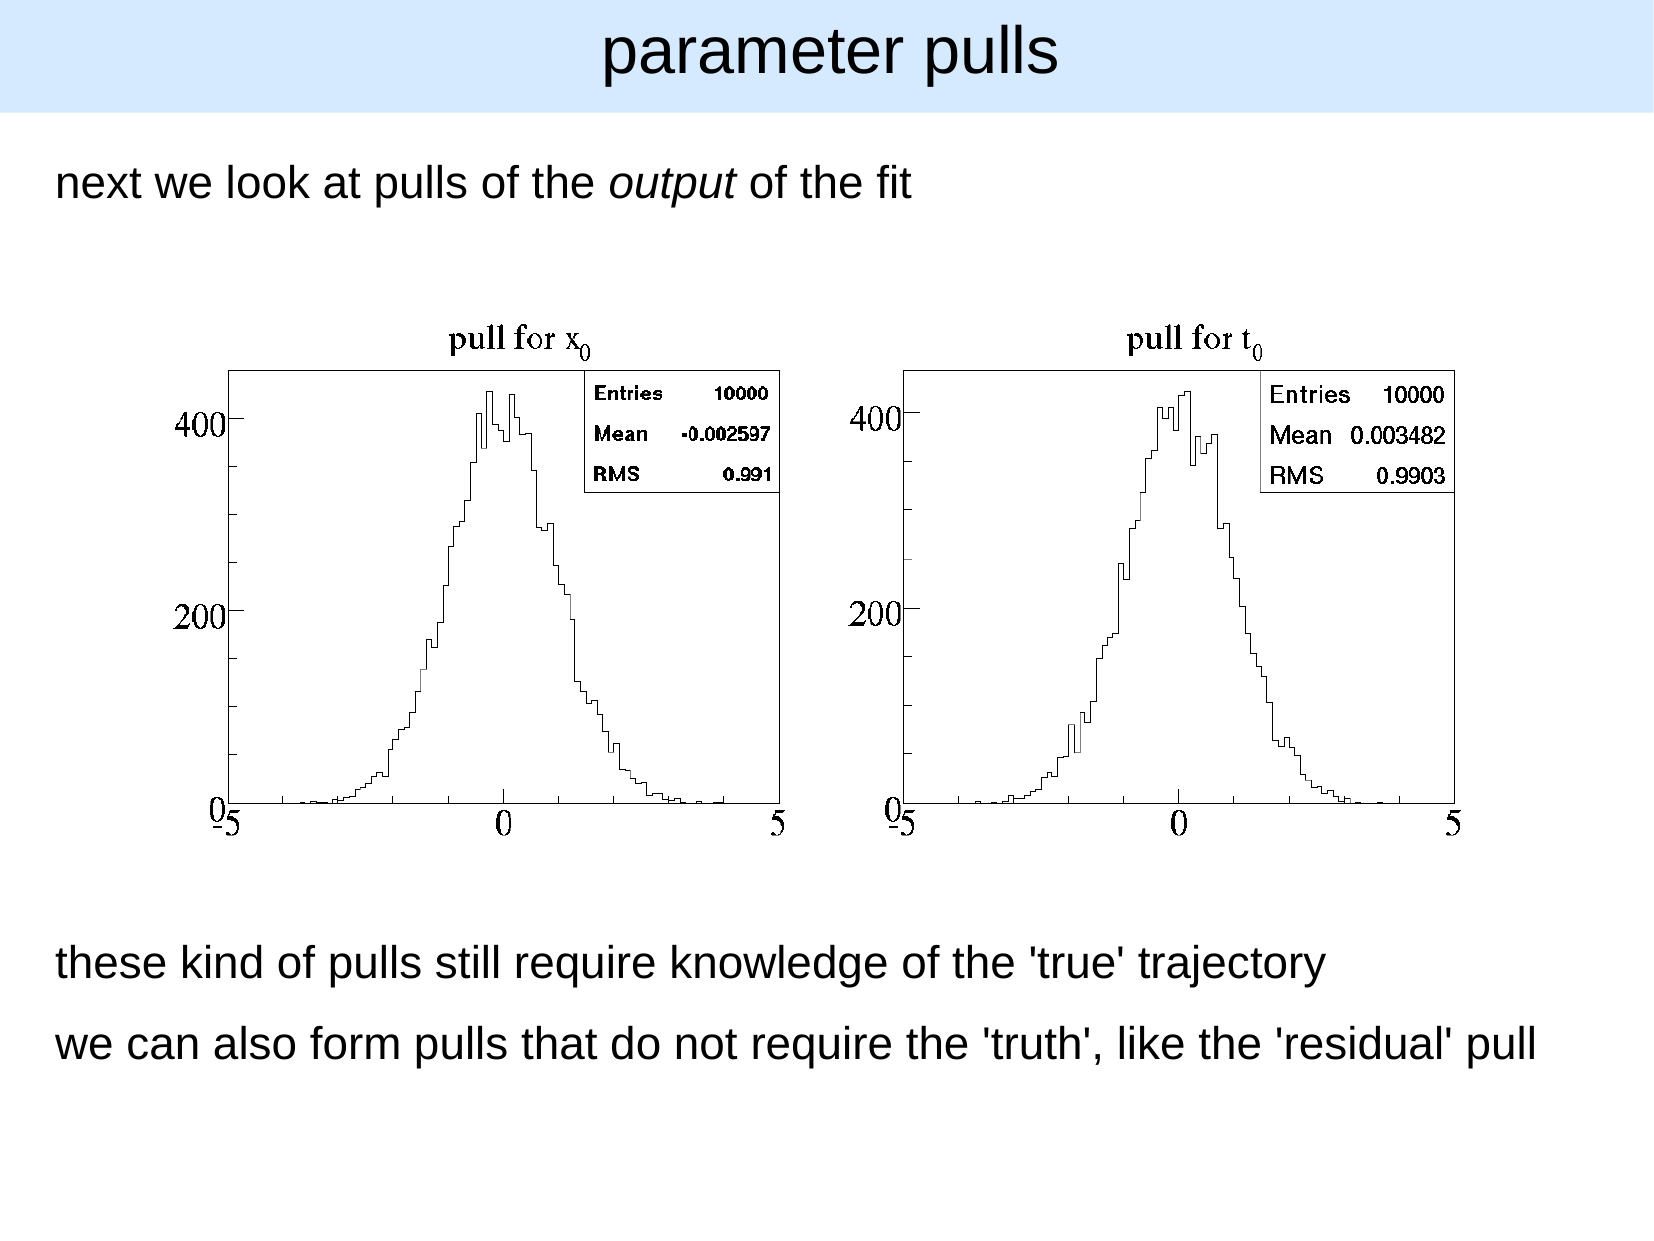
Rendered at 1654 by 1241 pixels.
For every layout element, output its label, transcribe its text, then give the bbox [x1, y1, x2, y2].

picture [150, 311, 1501, 863]
title parameter pulls [86, 0, 1576, 100]
list these kind of pulls still require knowledge of the 'true' trajectory we can also form pulls that do not require the 'truth', like the 'residual' pull [37, 937, 1613, 1104]
list next we look at pulls of the output of the fit [37, 156, 1613, 263]
